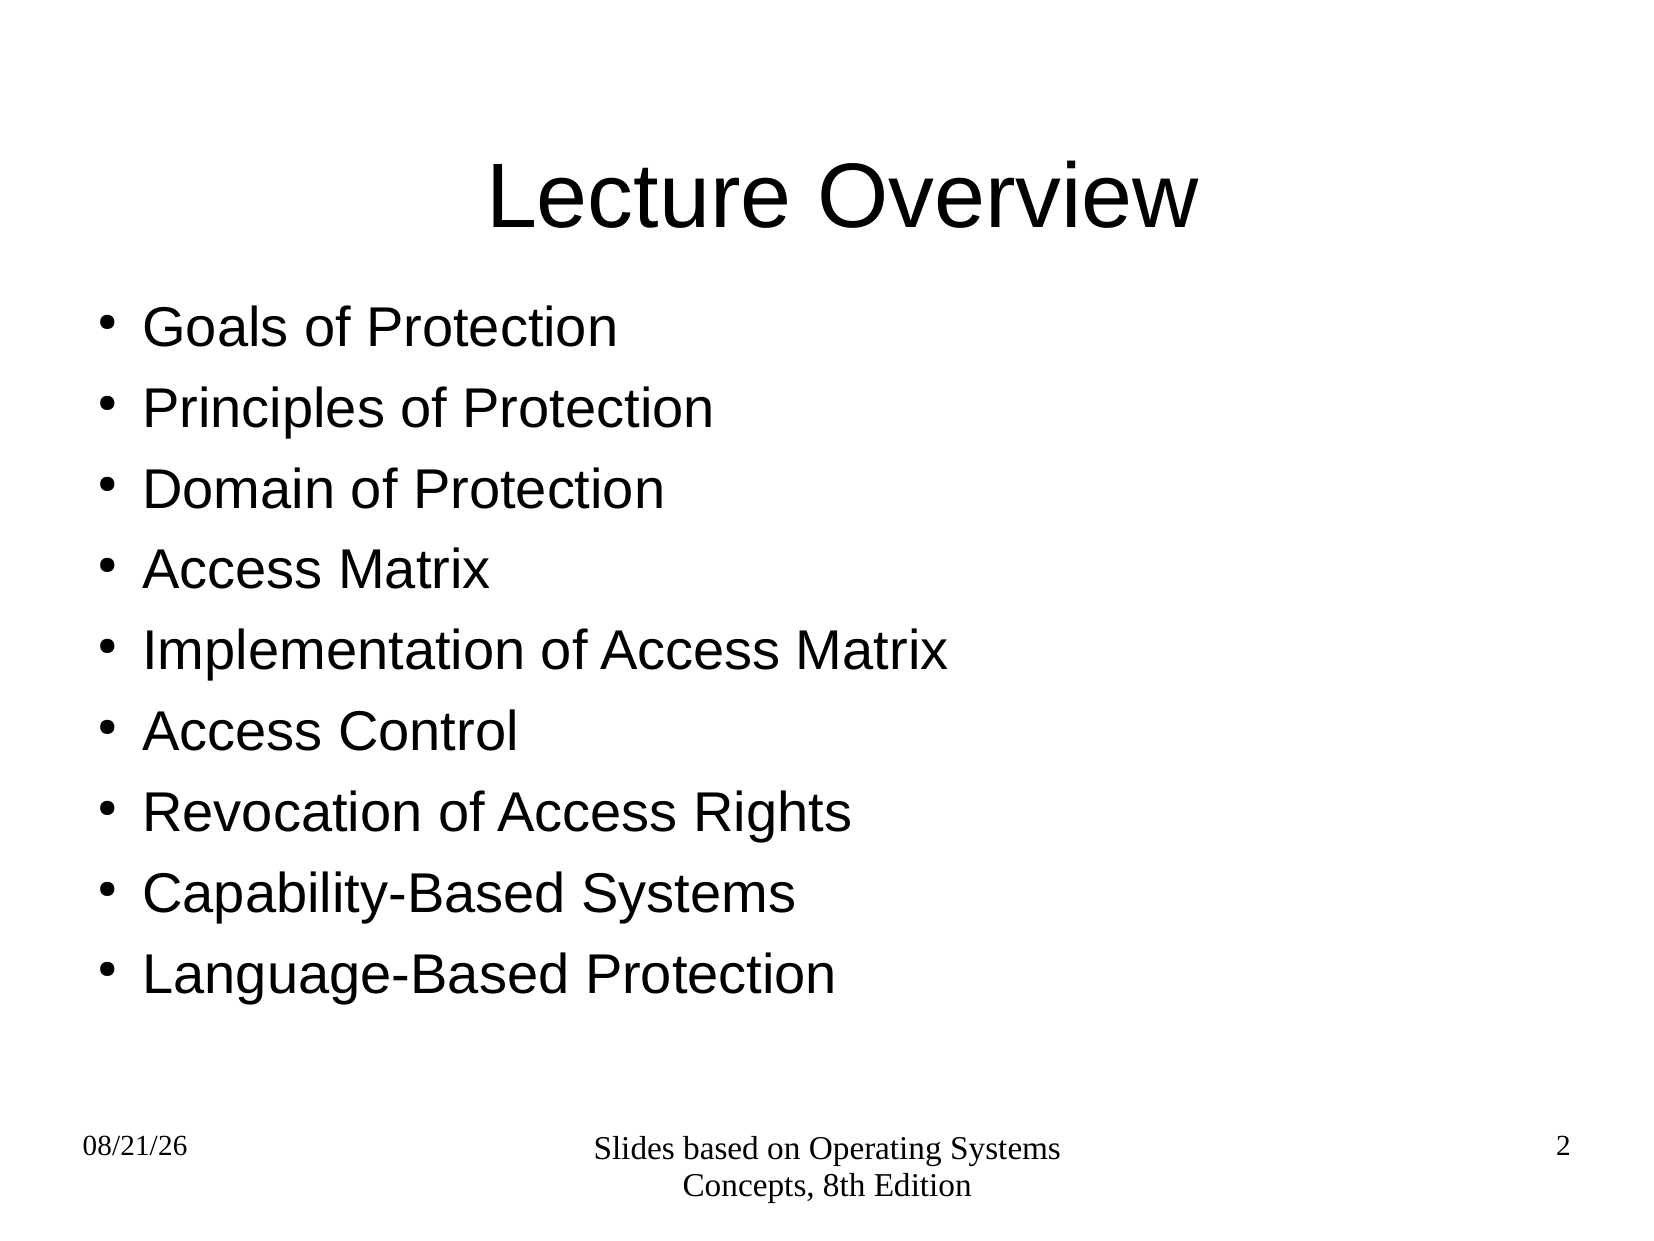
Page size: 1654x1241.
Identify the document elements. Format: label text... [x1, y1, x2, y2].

title Lecture Overview [82, 49, 1571, 257]
list Goals of Protection Principles of Protection Domain of Protection Access Matrix Implementation of Access Matrix Access Control Revocation of Access Rights Capability-Based Systems Language-Based Protection [82, 290, 1571, 1010]
